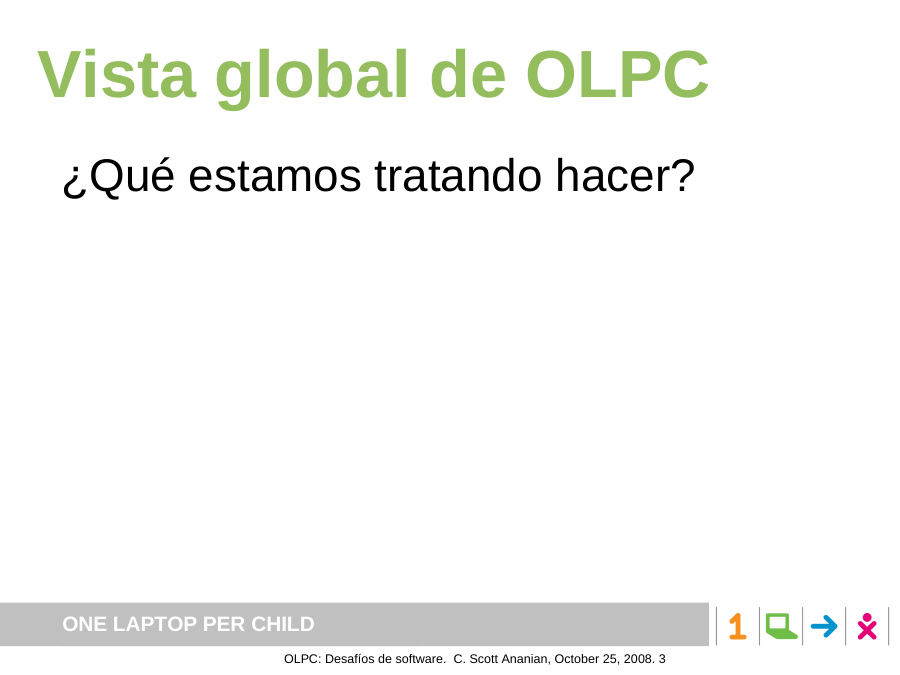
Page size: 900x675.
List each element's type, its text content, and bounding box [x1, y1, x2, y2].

title Vista global de OLPC [37, 37, 856, 226]
picture [844, 598, 898, 655]
list ¿Qué estamos tratando hacer? [61, 150, 844, 675]
